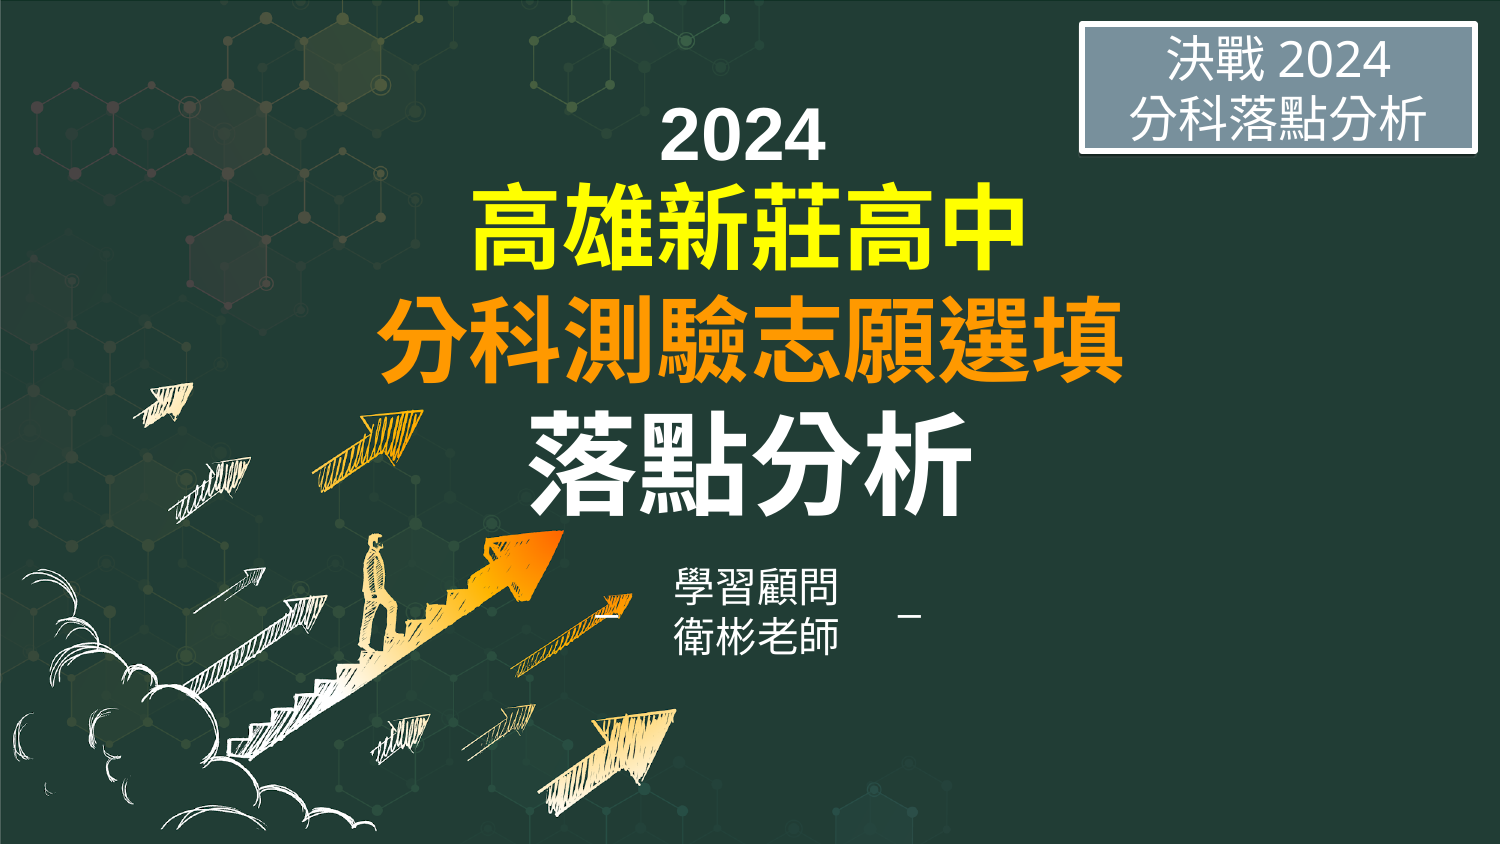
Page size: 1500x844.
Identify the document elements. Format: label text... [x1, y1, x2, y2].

text_box 高雄新莊高中 分科測驗志願選填 落點分析 [168, 154, 1332, 545]
picture [0, 0, 1500, 844]
text_box 決戰2024 分科落點分析 [1081, 24, 1475, 151]
text_box – [569, 571, 645, 652]
text_box – [871, 571, 948, 652]
text_box 2024 [644, 70, 847, 191]
text_box 學習顧問 衛彬老師 [613, 545, 901, 676]
